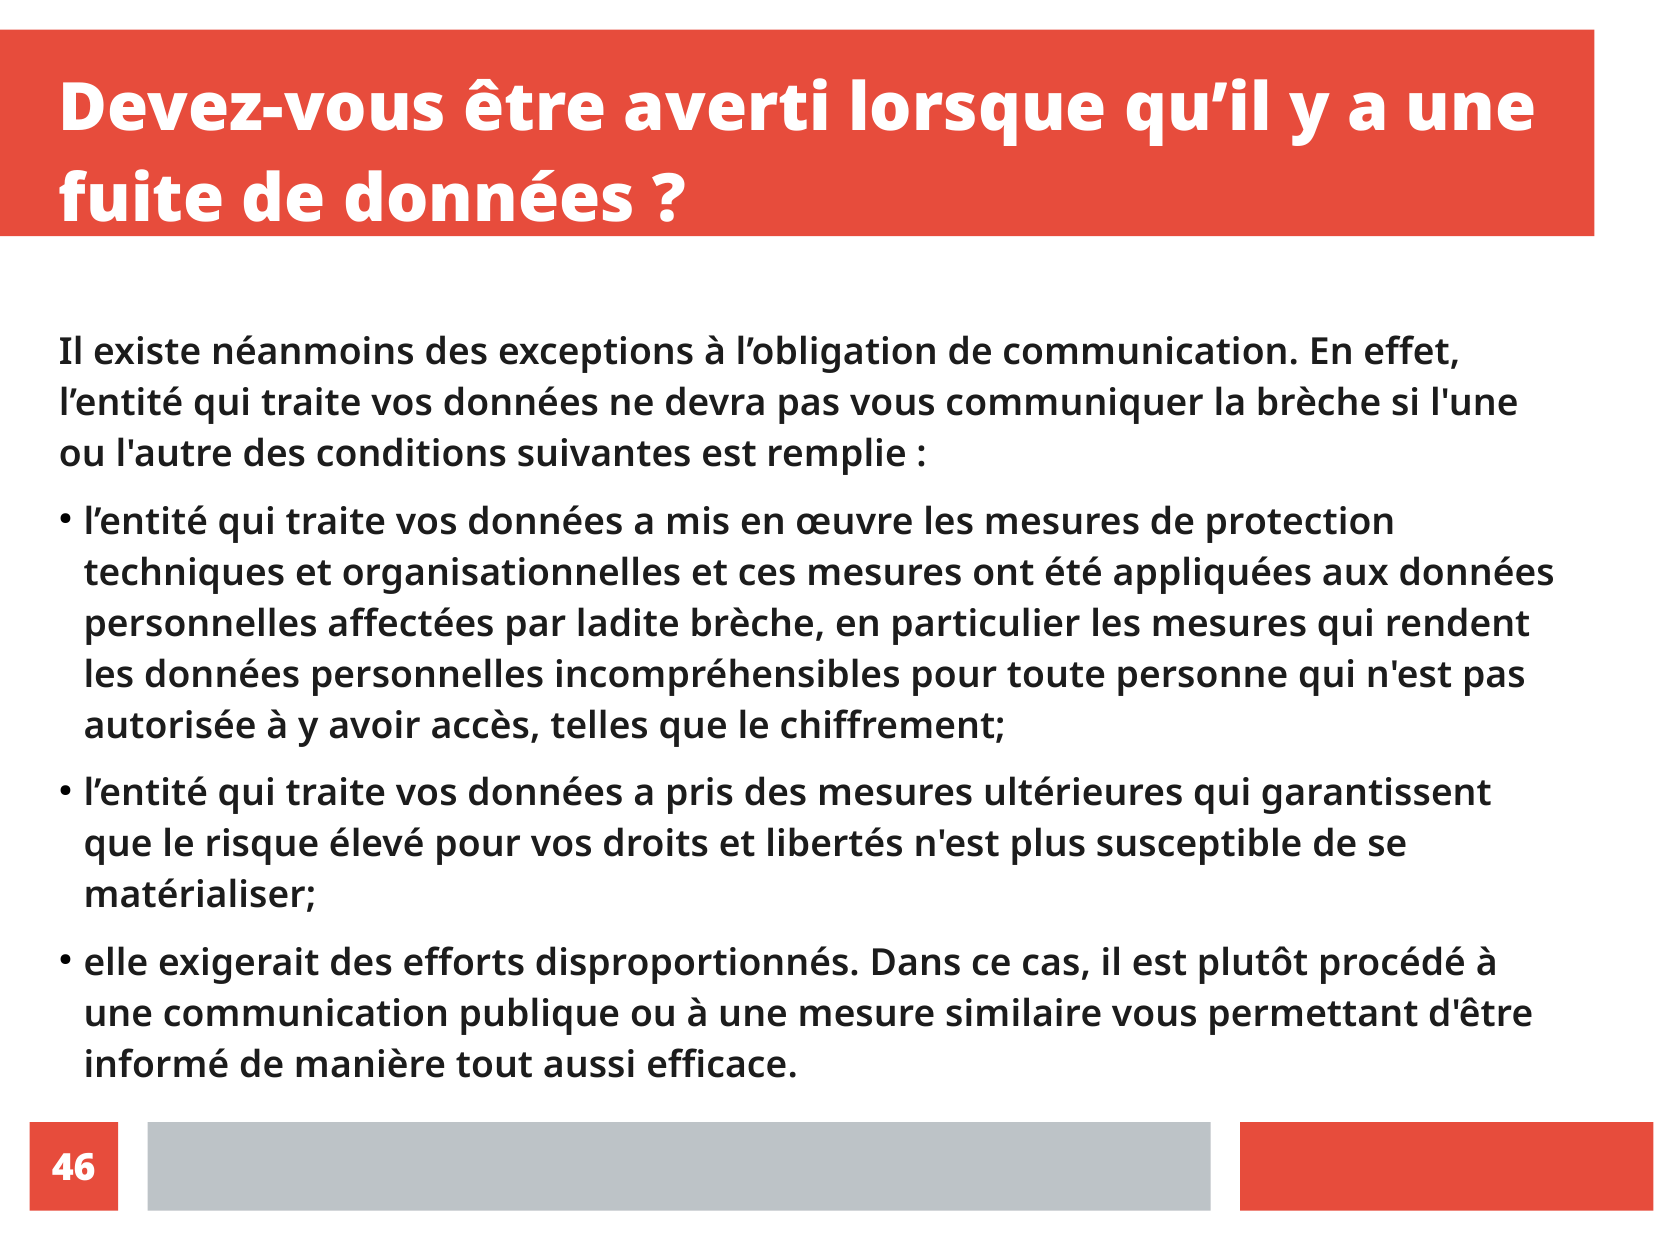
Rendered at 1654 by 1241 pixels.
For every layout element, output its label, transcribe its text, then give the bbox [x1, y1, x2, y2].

title Devez-vous être averti lorsque qu’il y a une fuite de données ? [59, 59, 1595, 207]
list Il existe néanmoins des exceptions à l’obligation de communication. En effet, l’entité qui traite vos données ne devra pas vous communiquer la brèche si l'une ou l'autre des conditions suivantes est remplie : l’entité qui traite vos données a mis en œuvre les mesures de protection techniques et organisationnelles et ces mesures ont été appliquées aux données personnelles affectées par ladite brèche, en particulier les mesures qui rendent les données personnelles incompréhensibles pour toute personne qui n'est pas autorisée à y avoir accès, telles que le chiffrement; l’entité qui traite vos données a pris des mesures ultérieures qui garantissent que le risque élevé pour vos droits et libertés n'est plus susceptible de se matérialiser; elle exigerait des efforts disproportionnés. Dans ce cas, il est plutôt procédé à une communication publique ou à une mesure similaire vous permettant d'être informé de manière tout aussi efficace. [59, 324, 1565, 1093]
